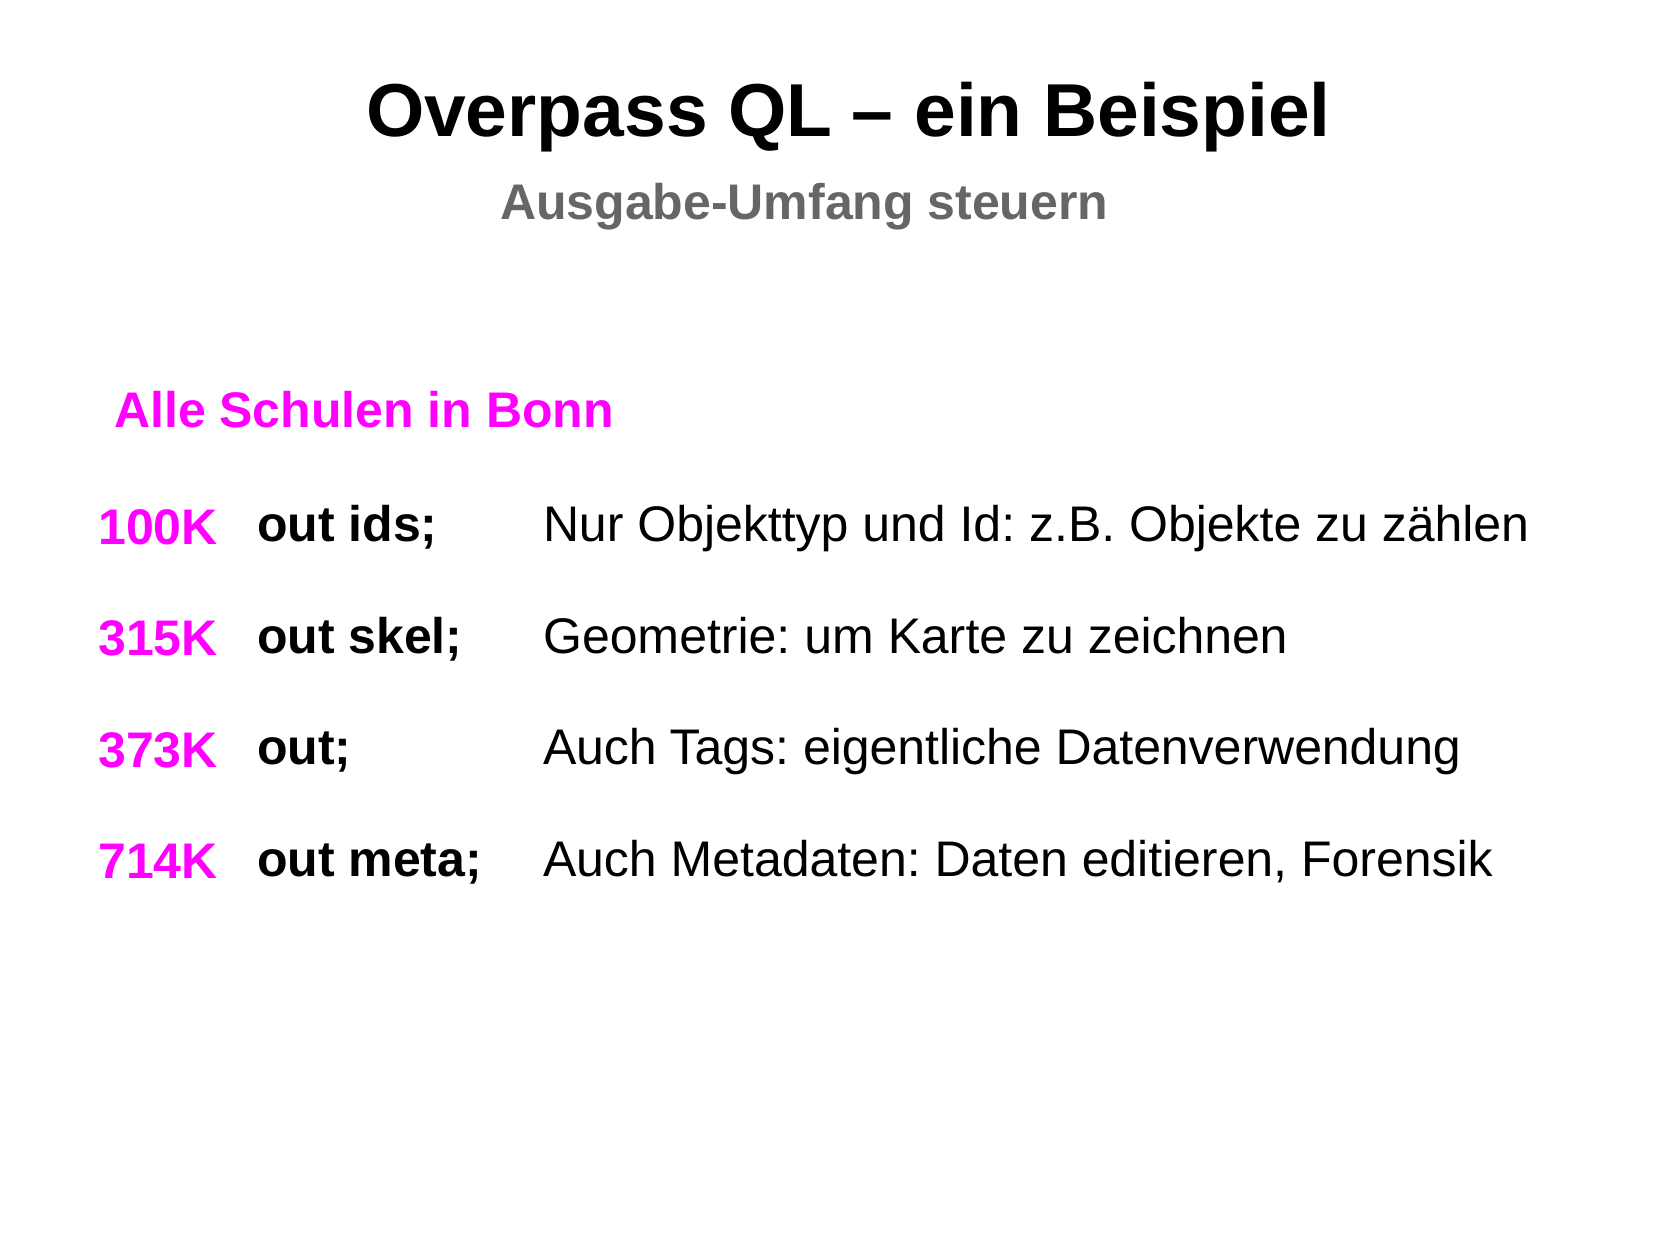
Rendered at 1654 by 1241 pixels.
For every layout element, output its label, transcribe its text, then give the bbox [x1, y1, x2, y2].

text_box Overpass QL – ein Beispiel [351, 61, 1346, 160]
text_box Alle Schulen in Bonn [99, 375, 630, 453]
text_box Ausgabe-Umfang steuern [485, 167, 1124, 238]
text_box Nur Objekttyp und Id: z.B. Objekte zu zählen Geometrie: um Karte zu zeichnen Auch Tags: eigentliche Datenverwendung Auch Metadaten: Daten editieren, Forensik [528, 489, 1546, 895]
text_box 100K 315K 373K 714K [83, 491, 233, 897]
text_box out ids; out skel; out; out meta; [242, 489, 498, 895]
